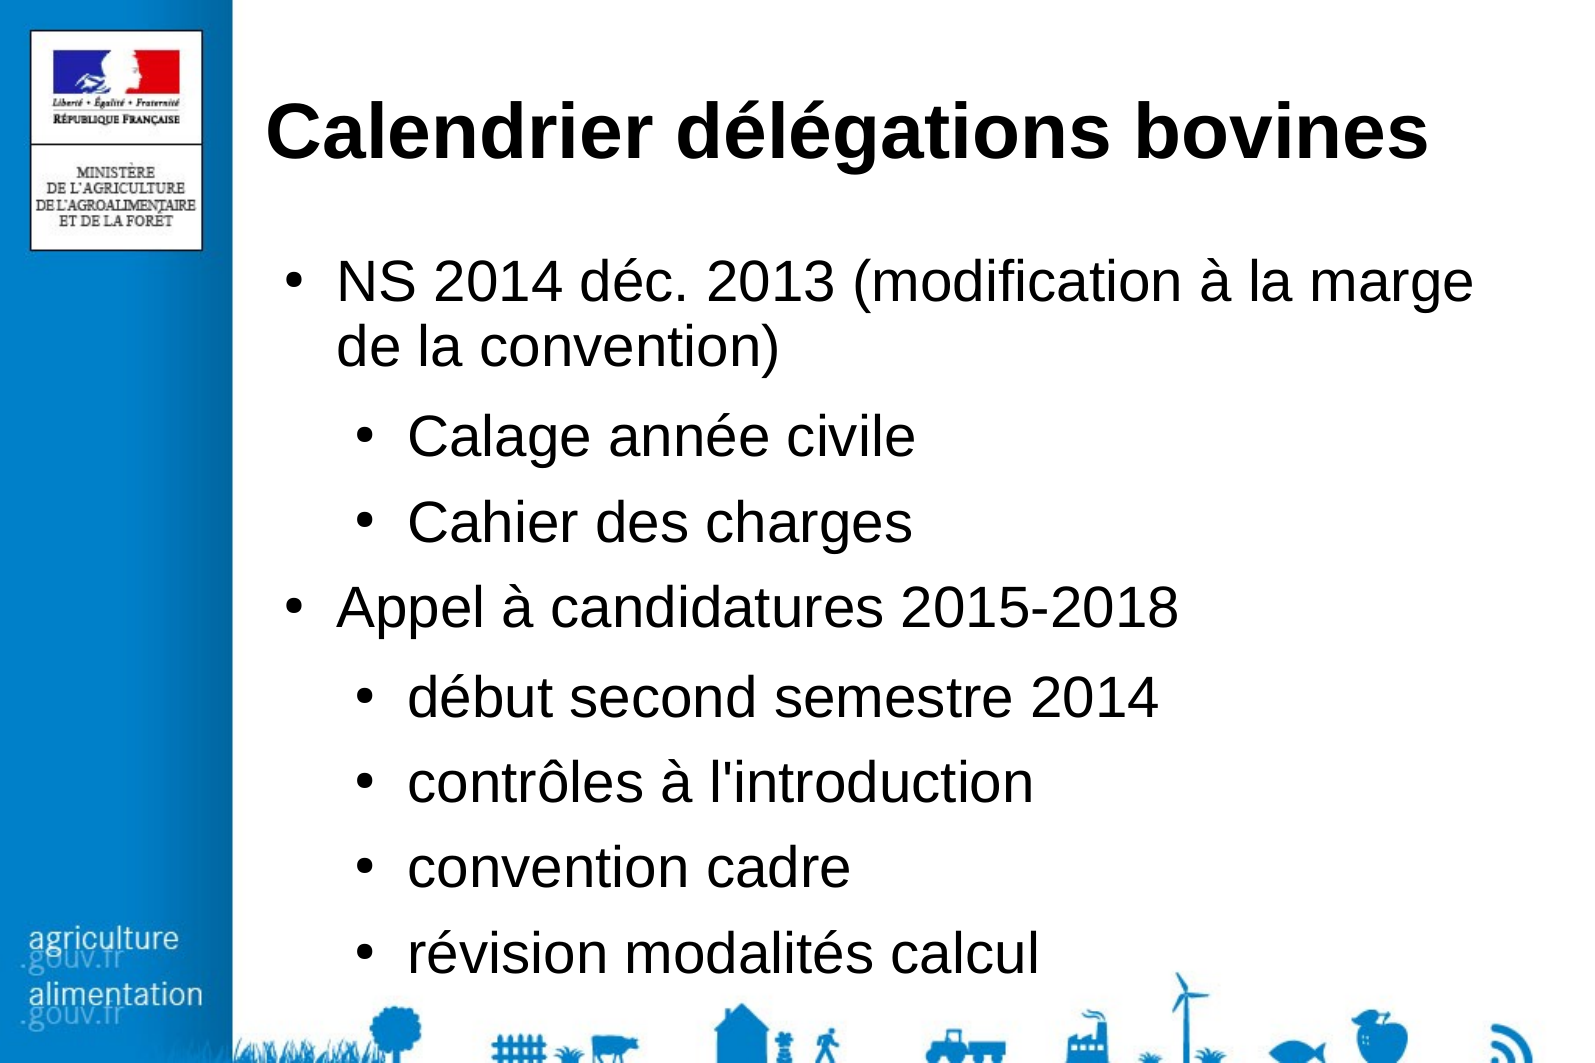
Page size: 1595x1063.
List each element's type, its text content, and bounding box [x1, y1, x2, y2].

list NS 2014 déc. 2013 (modification à la marge de la convention) Calage année civile Cahier des charges Appel à candidatures 2015-2018 début second semestre 2014 contrôles à l'introduction convention cadre révision modalités calcul [265, 248, 1536, 1049]
title Calendrier délégations bovines [265, 49, 1536, 213]
picture [0, 0, 1595, 1063]
